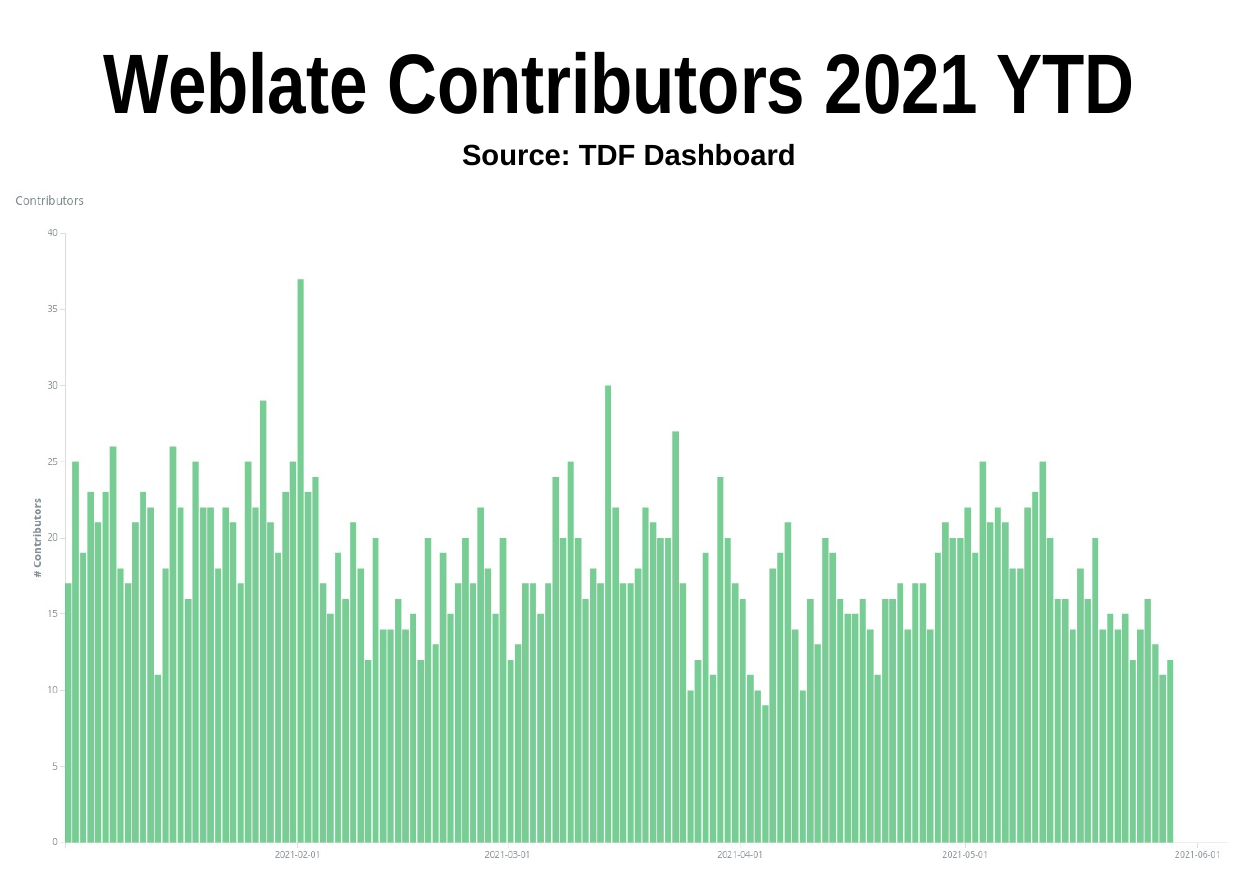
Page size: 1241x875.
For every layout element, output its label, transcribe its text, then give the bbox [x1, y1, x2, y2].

title Weblate Contributors 2021 YTD [11, 12, 1229, 155]
text_box Source: TDF Dashboard [447, 131, 812, 185]
picture [11, 190, 1228, 863]
